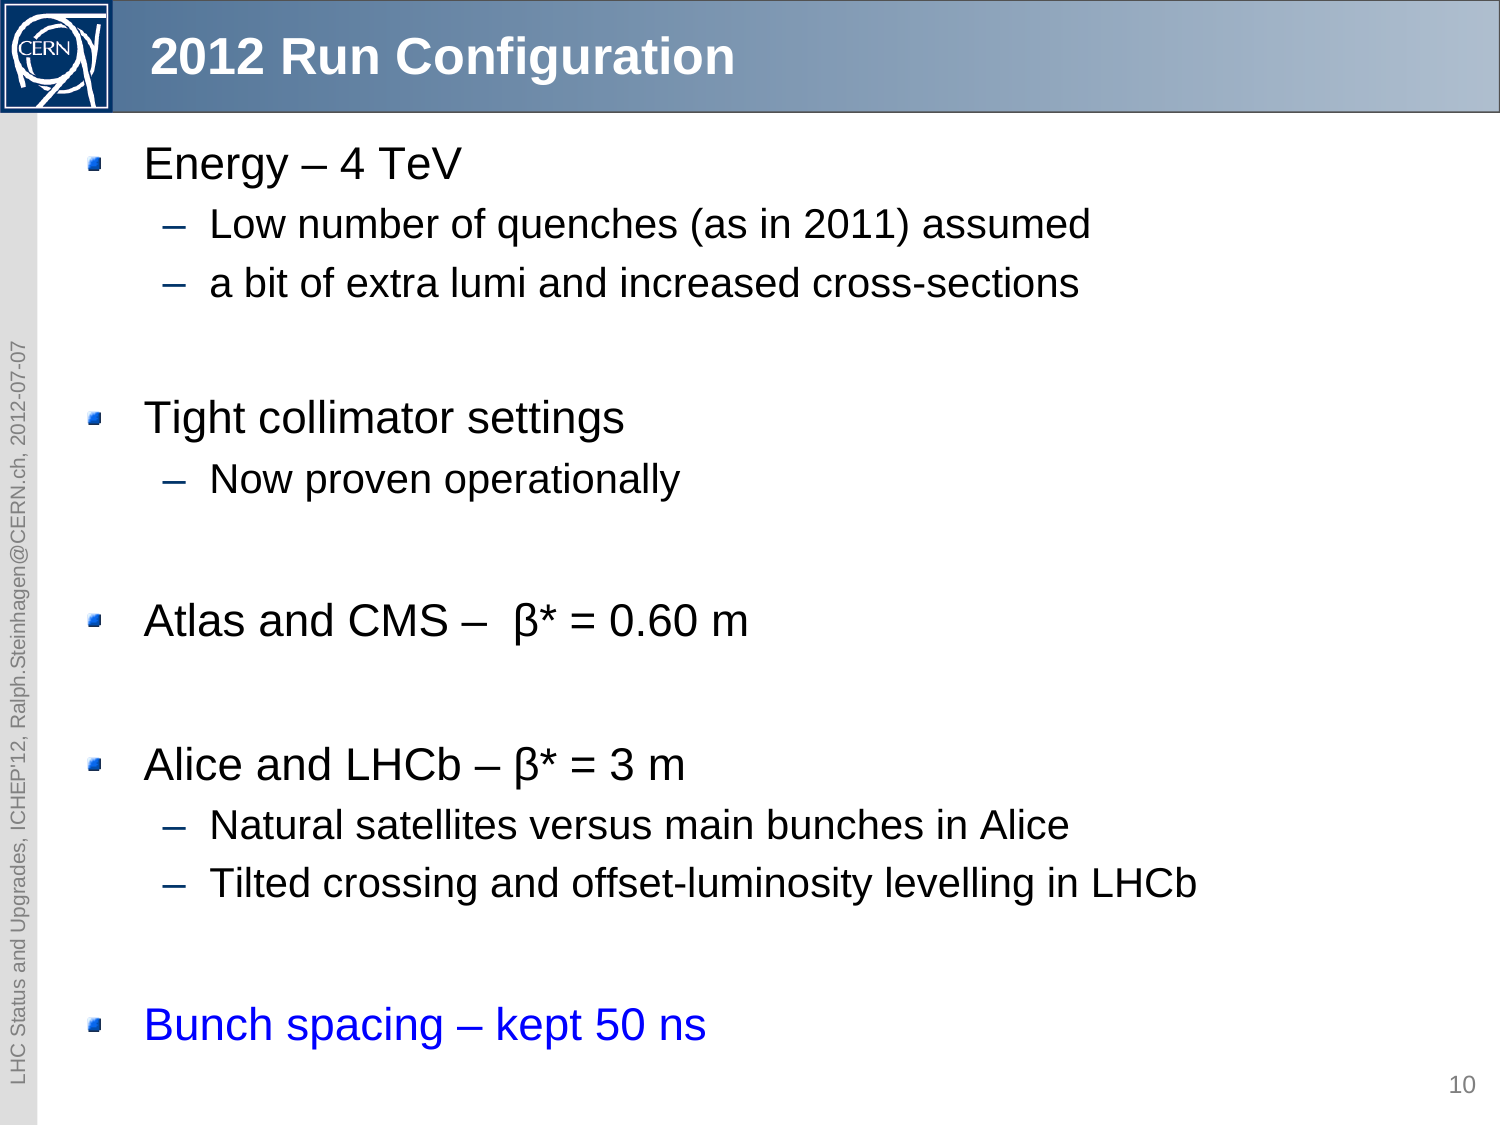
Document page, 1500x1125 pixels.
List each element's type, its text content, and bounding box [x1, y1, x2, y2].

title 2012 Run Configuration [150, 0, 1201, 113]
list Energy – 4 TeV Low number of quenches (as in 2011) assumed a bit of extra lumi and increased cross-sections Tight collimator settings Now proven operationally Atlas and CMS – β* = 0.60 m Alice and LHCb – β* = 3 m Natural satellites versus main bunches in Alice Tilted crossing and offset-luminosity levelling in LHCb Bunch spacing – kept 50 ns [87, 137, 1438, 1051]
picture [0, 0, 113, 113]
